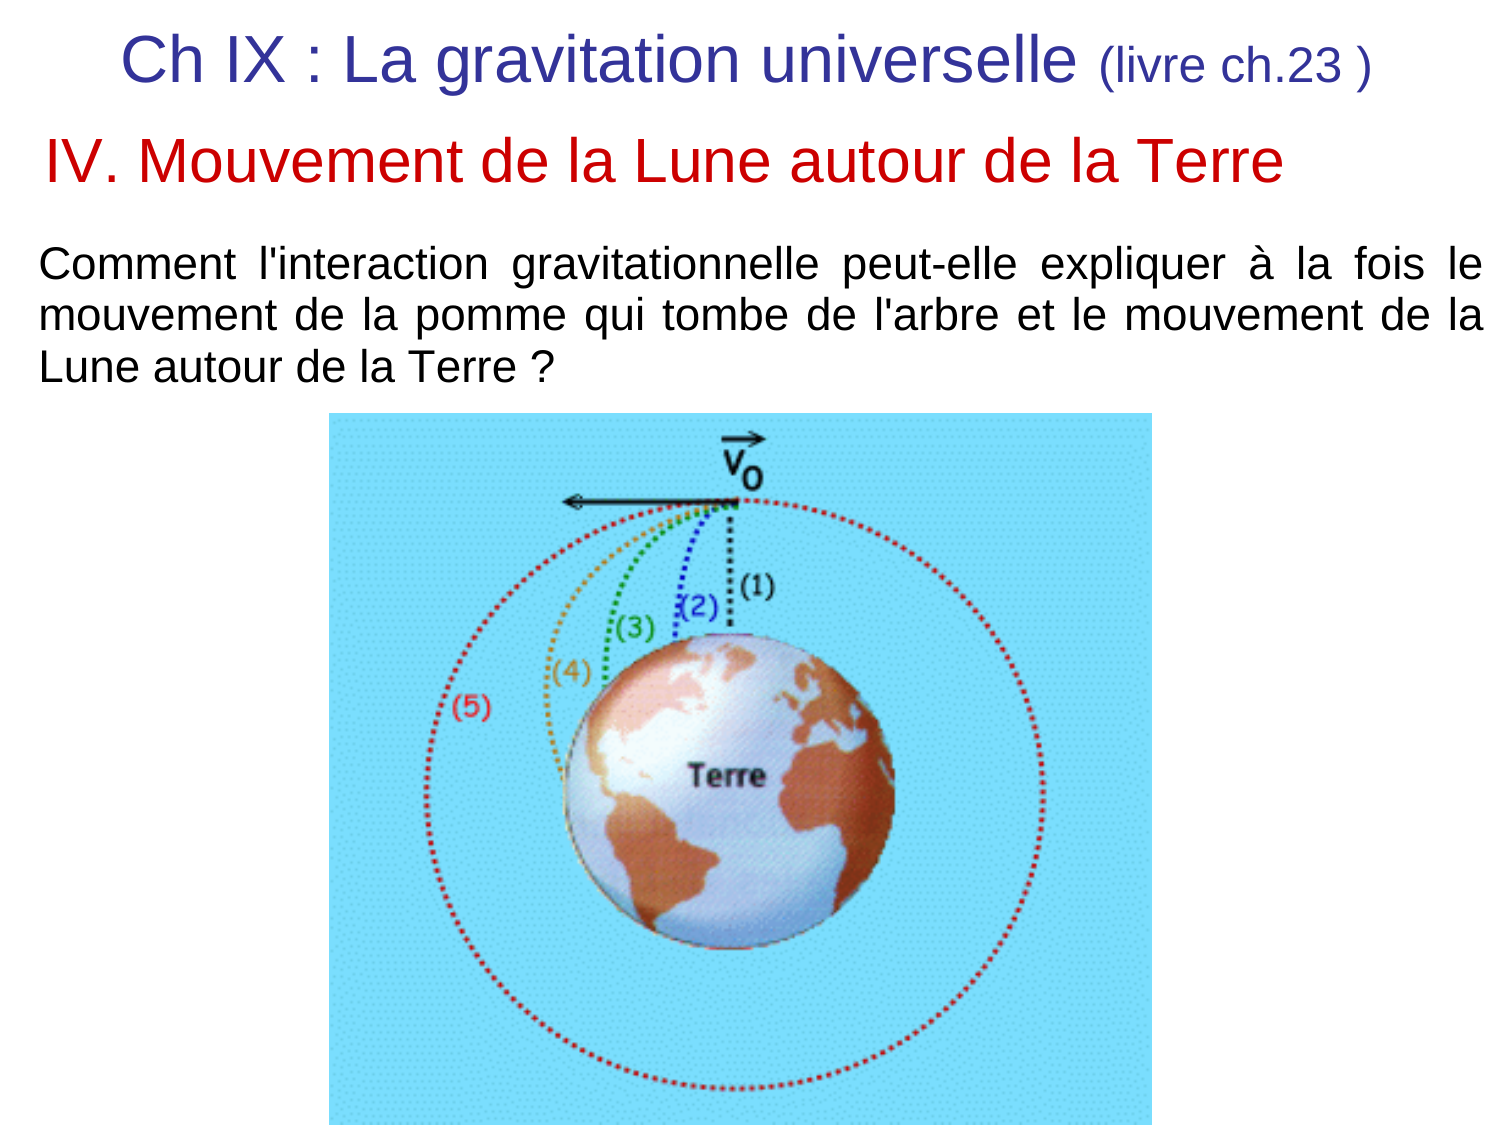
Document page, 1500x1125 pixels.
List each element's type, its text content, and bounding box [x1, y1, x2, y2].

picture [329, 413, 1152, 1125]
text_box IV. Mouvement de la Lune autour de la Terre [29, 118, 1329, 230]
title Ch IX : La gravitation universelle (livre ch.23 ) [0, 0, 1500, 119]
list Comment l'interaction gravitationnelle peut-elle expliquer à la fois le mouvement de la pomme qui tombe de l'arbre et le mouvement de la Lune autour de la Terre ? [23, 230, 1500, 399]
